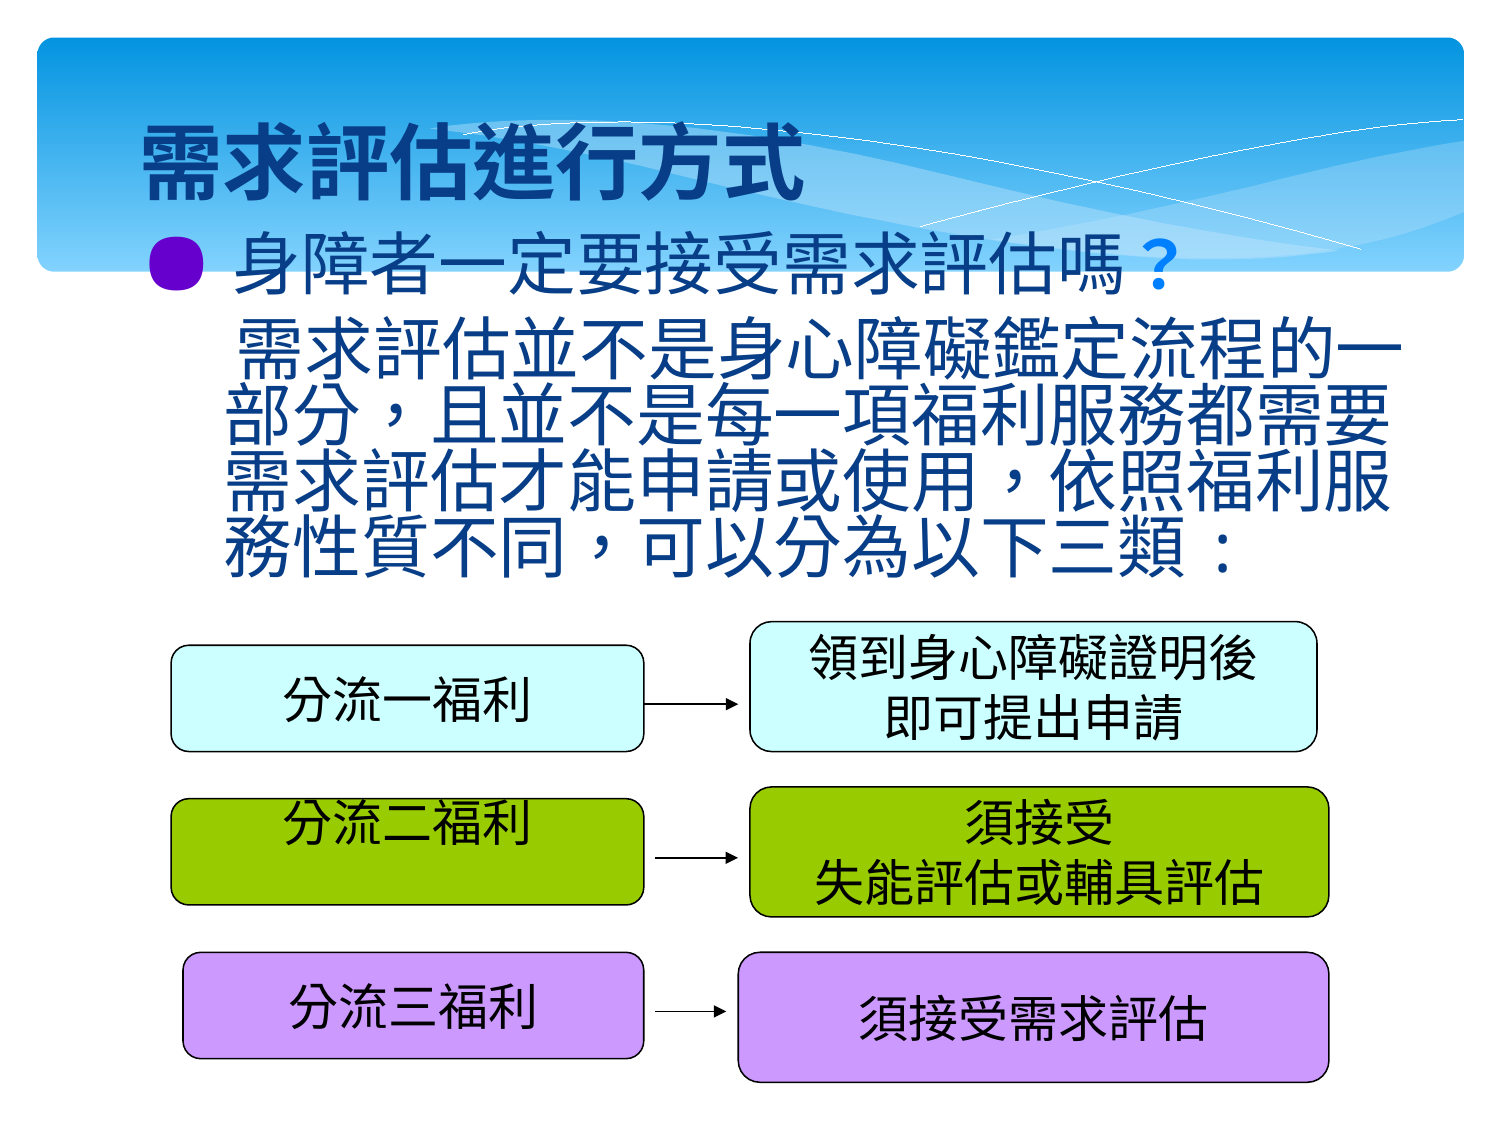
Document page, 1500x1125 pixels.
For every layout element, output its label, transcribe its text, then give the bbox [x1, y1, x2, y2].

text_box 分流二福利 [171, 798, 644, 905]
text_box 須接受 失能評估或輔具評估 [749, 786, 1329, 917]
text_box 領到身心障礙證明後 即可提出申請 [750, 621, 1317, 752]
title 需求評估進行方式 [112, 66, 833, 254]
text_box 須接受需求評估 [738, 952, 1329, 1083]
text_box 身障者一定要接受需求評估嗎？ 需求評估並不是身心障礙鑑定流程的一部分，且並不是每一項福利服務都需要需求評估才能申請或使用，依照福利服務性質不同，可以分為以下三類: [135, 219, 1447, 646]
text_box 分流三福利 [183, 952, 644, 1059]
text_box 分流一福利 [171, 645, 644, 752]
